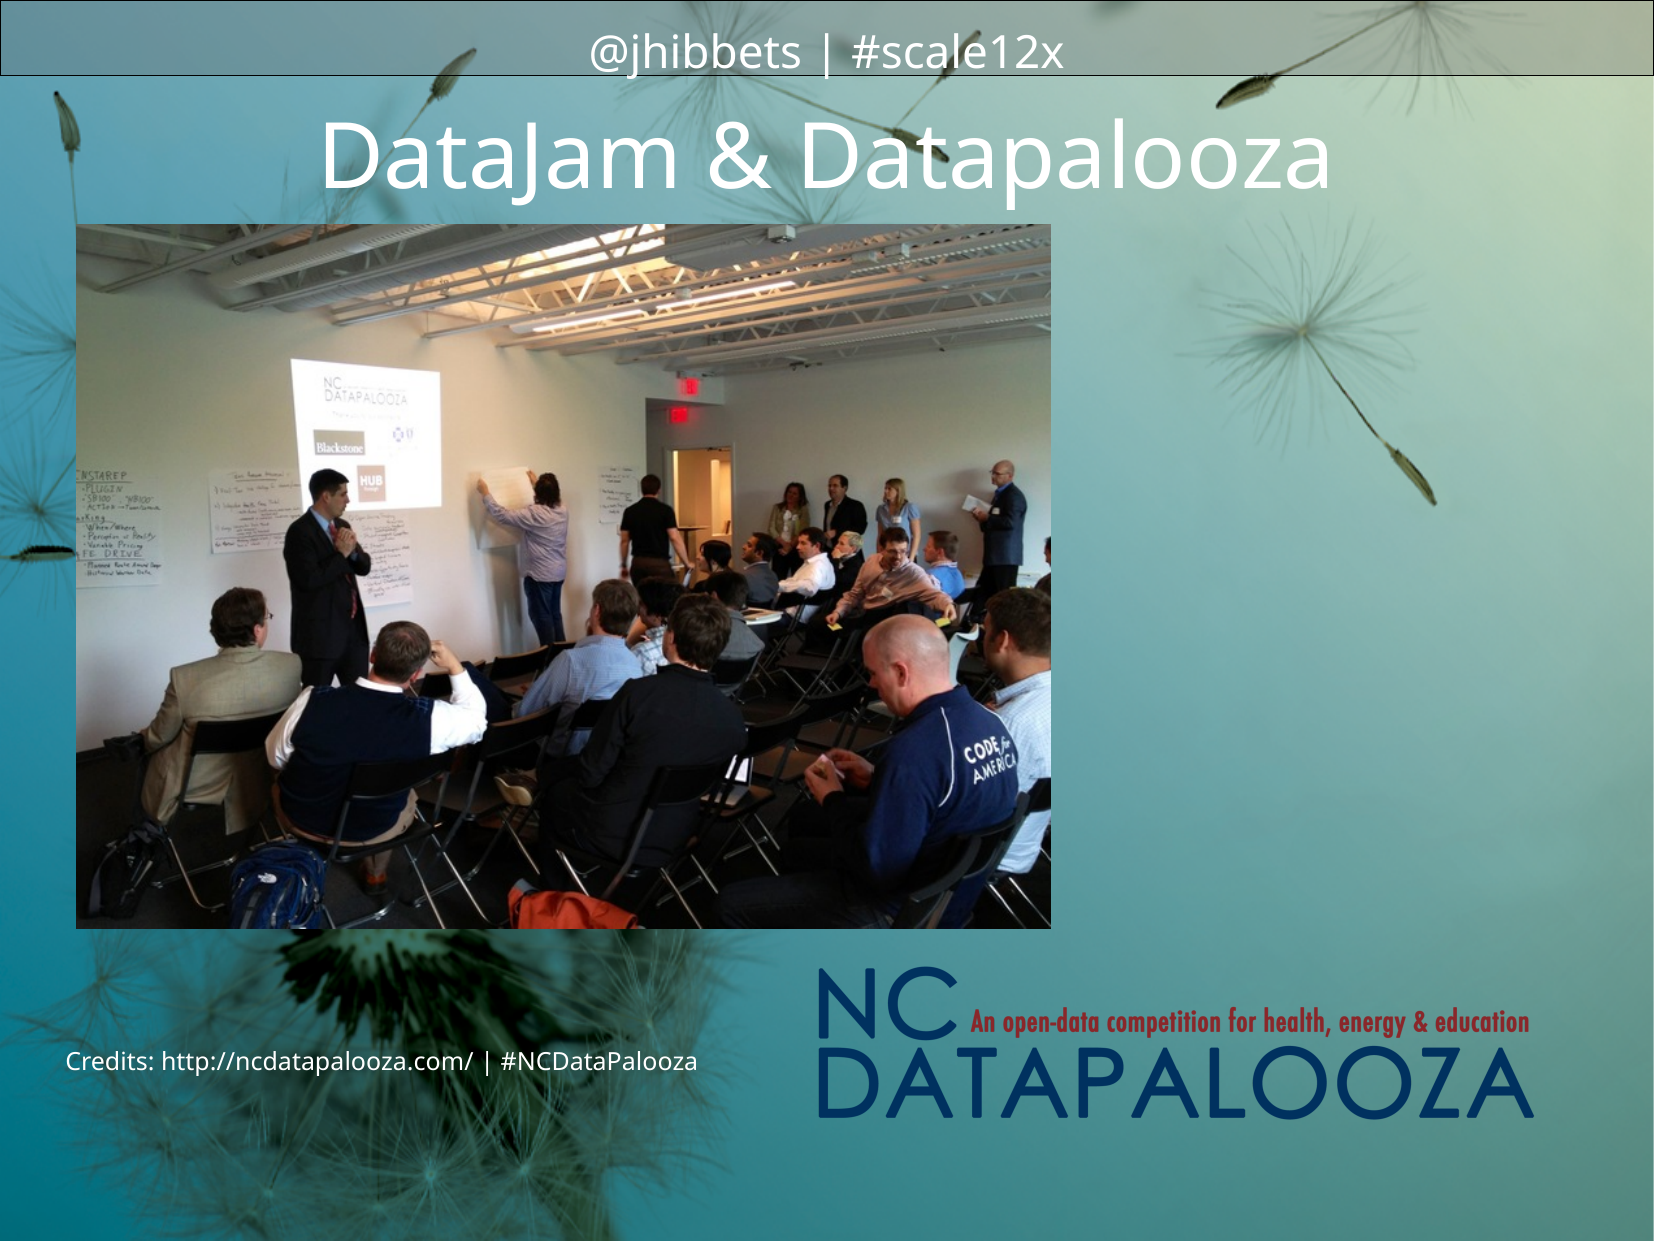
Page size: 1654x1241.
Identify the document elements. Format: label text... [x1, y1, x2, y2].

text_box Credits: http://ncdatapalooza.com/ | #NCDataPalooza [50, 1037, 808, 1087]
picture [0, 76, 1654, 1241]
title DataJam & Datapalooza [82, 49, 1571, 257]
